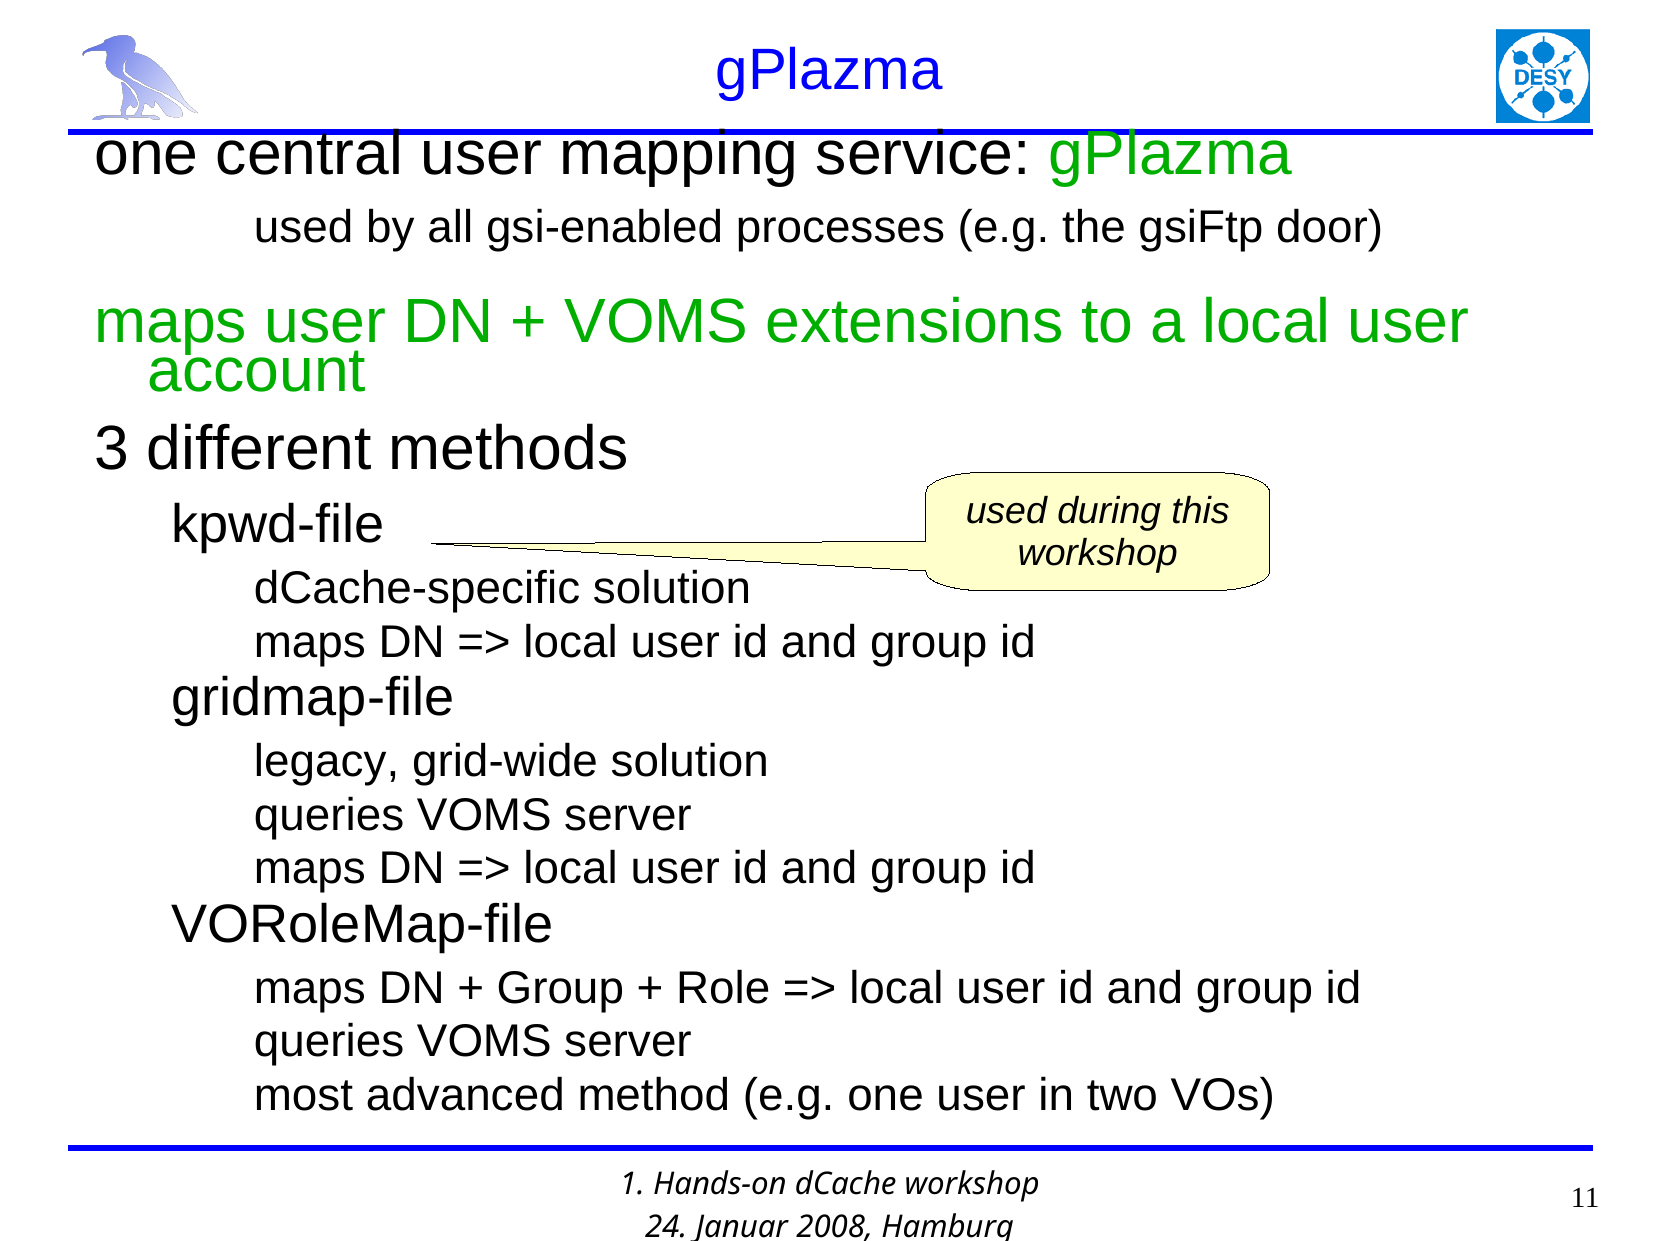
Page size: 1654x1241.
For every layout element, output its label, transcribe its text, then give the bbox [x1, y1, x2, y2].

title gPlazma [236, 19, 1423, 119]
picture [1496, 29, 1590, 123]
picture [57, 22, 223, 133]
list one central user mapping service: gPlazma used by all gsi-enabled processes (e.g. the gsiFtp door) maps user DN + VOMS extensions to a local user account 3 different methods kpwd-file dCache-specific solution maps DN => local user id and group id gridmap-file legacy, grid-wide solution queries VOMS server maps DN => local user id and group id VORoleMap-file maps DN + Group + Role => local user id and group id queries VOMS server most advanced method (e.g. one user in two VOs) [76, 135, 1565, 1139]
text_box used during this workshop [431, 472, 1270, 591]
